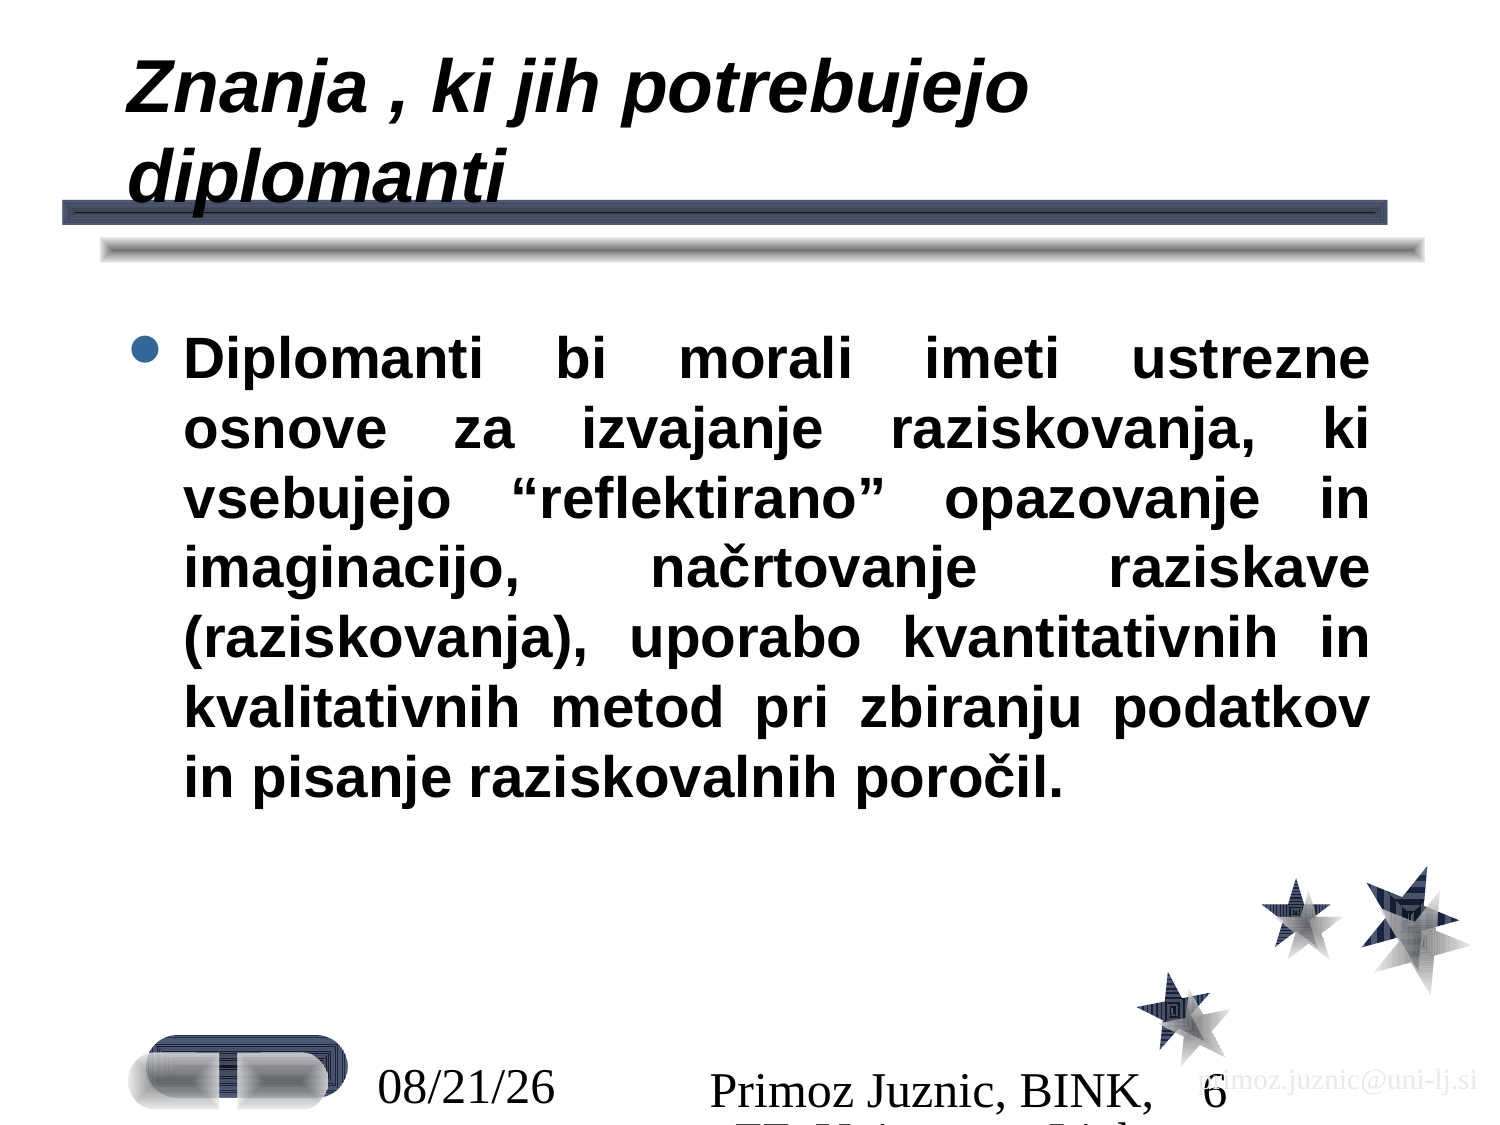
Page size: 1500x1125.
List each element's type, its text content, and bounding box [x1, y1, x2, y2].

list Diplomanti bi morali imeti ustrezne osnove za izvajanje raziskovanja, ki vsebujejo “reflektirano” opazovanje in imaginacijo, načrtovanje raziskave (raziskovanja), uporabo kvantitativnih in kvalitativnih metod pri zbiranju podatkov in pisanje raziskovalnih poročil. [112, 312, 1388, 988]
title Znanja , ki jih potrebujejo diplomanti [112, 29, 1388, 225]
